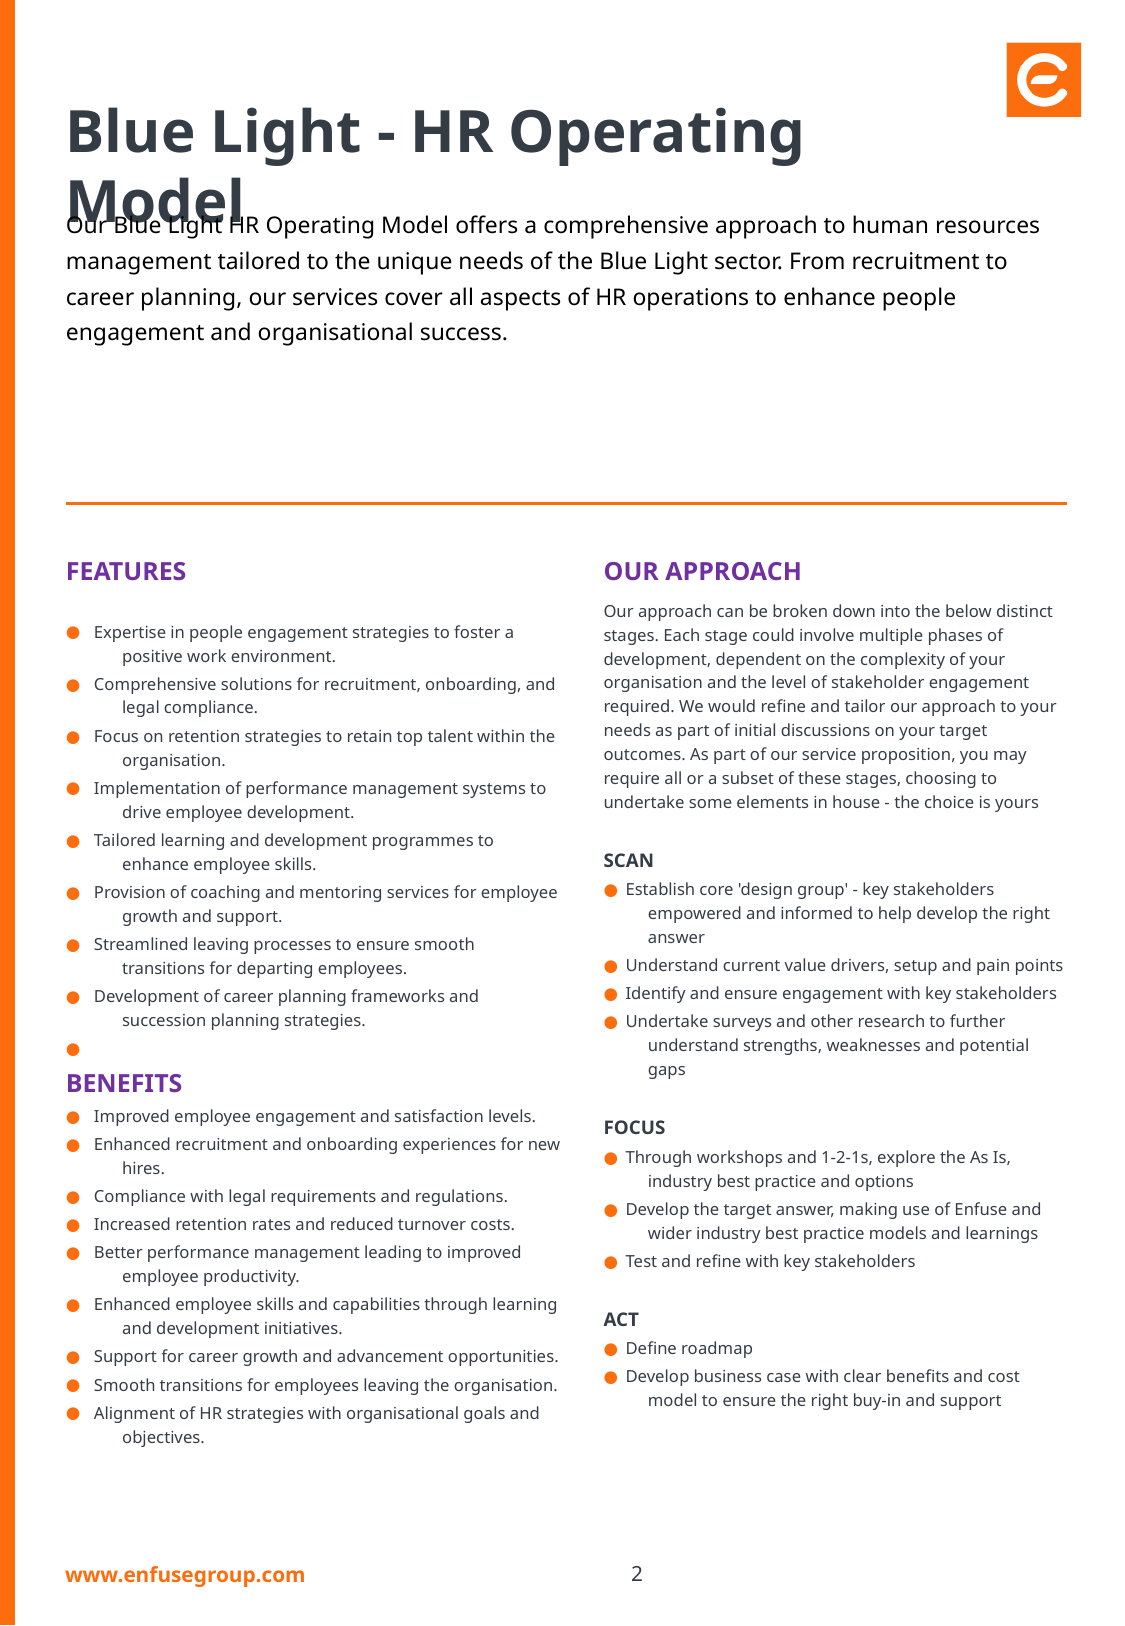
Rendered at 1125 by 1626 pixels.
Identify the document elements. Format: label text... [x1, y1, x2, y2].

text_box FEATURES [65, 542, 530, 594]
text_box Blue Light - HR Operating Model [65, 86, 939, 189]
text_box Expertise in people engagement strategies to foster a positive work environment. Comprehensive solutions for recruitment, onboarding, and legal compliance. Focus on retention strategies to retain top talent within the organisation. Implementation of performance management systems to drive employee development. Tailored learning and development programmes to enhance employee skills. Provision of coaching and mentoring services for employee growth and support. Streamlined leaving processes to ensure smooth transitions for departing employees. Development of career planning frameworks and succession planning strategies. BENEFITS Improved employee engagement and satisfaction levels. Enhanced recruitment and onboarding experiences for new hires. Compliance with legal requirements and regulations. Increased retention rates and reduced turnover costs. Better performance management leading to improved employee productivity. Enhanced employee skills and capabilities through learning and development initiatives. Support for career growth and advancement opportunities. Smooth transitions for employees leaving the organisation. Alignment of HR strategies with organisational goals and objectives. [65, 609, 563, 1506]
text_box OUR APPROACH [603, 542, 1068, 594]
text_box Our approach can be broken down into the below distinct stages. Each stage could involve multiple phases of development, dependent on the complexity of your organisation and the level of stakeholder engagement required. We would refine and tailor our approach to your needs as part of initial discussions on your target outcomes. As part of our service proposition, you may require all or a subset of these stages, choosing to undertake some elements in house - the choice is yours SCAN Establish core 'design group' - key stakeholders empowered and informed to help develop the right answer Understand current value drivers, setup and pain points Identify and ensure engagement with key stakeholders Undertake surveys and other research to further understand strengths, weaknesses and potential gaps FOCUS Through workshops and 1-2-1s, explore the As Is, industry best practice and options Develop the target answer, making use of Enfuse and wider industry best practice models and learnings Test and refine with key stakeholders ACT Define roadmap Develop business case with clear benefits and cost model to ensure the right buy-in and support [603, 594, 1068, 1485]
text_box Our Blue Light HR Operating Model offers a comprehensive approach to human resources management tailored to the unique needs of the Blue Light sector. From recruitment to career planning, our services cover all aspects of HR operations to enhance people engagement and organisational success. [65, 194, 1068, 297]
